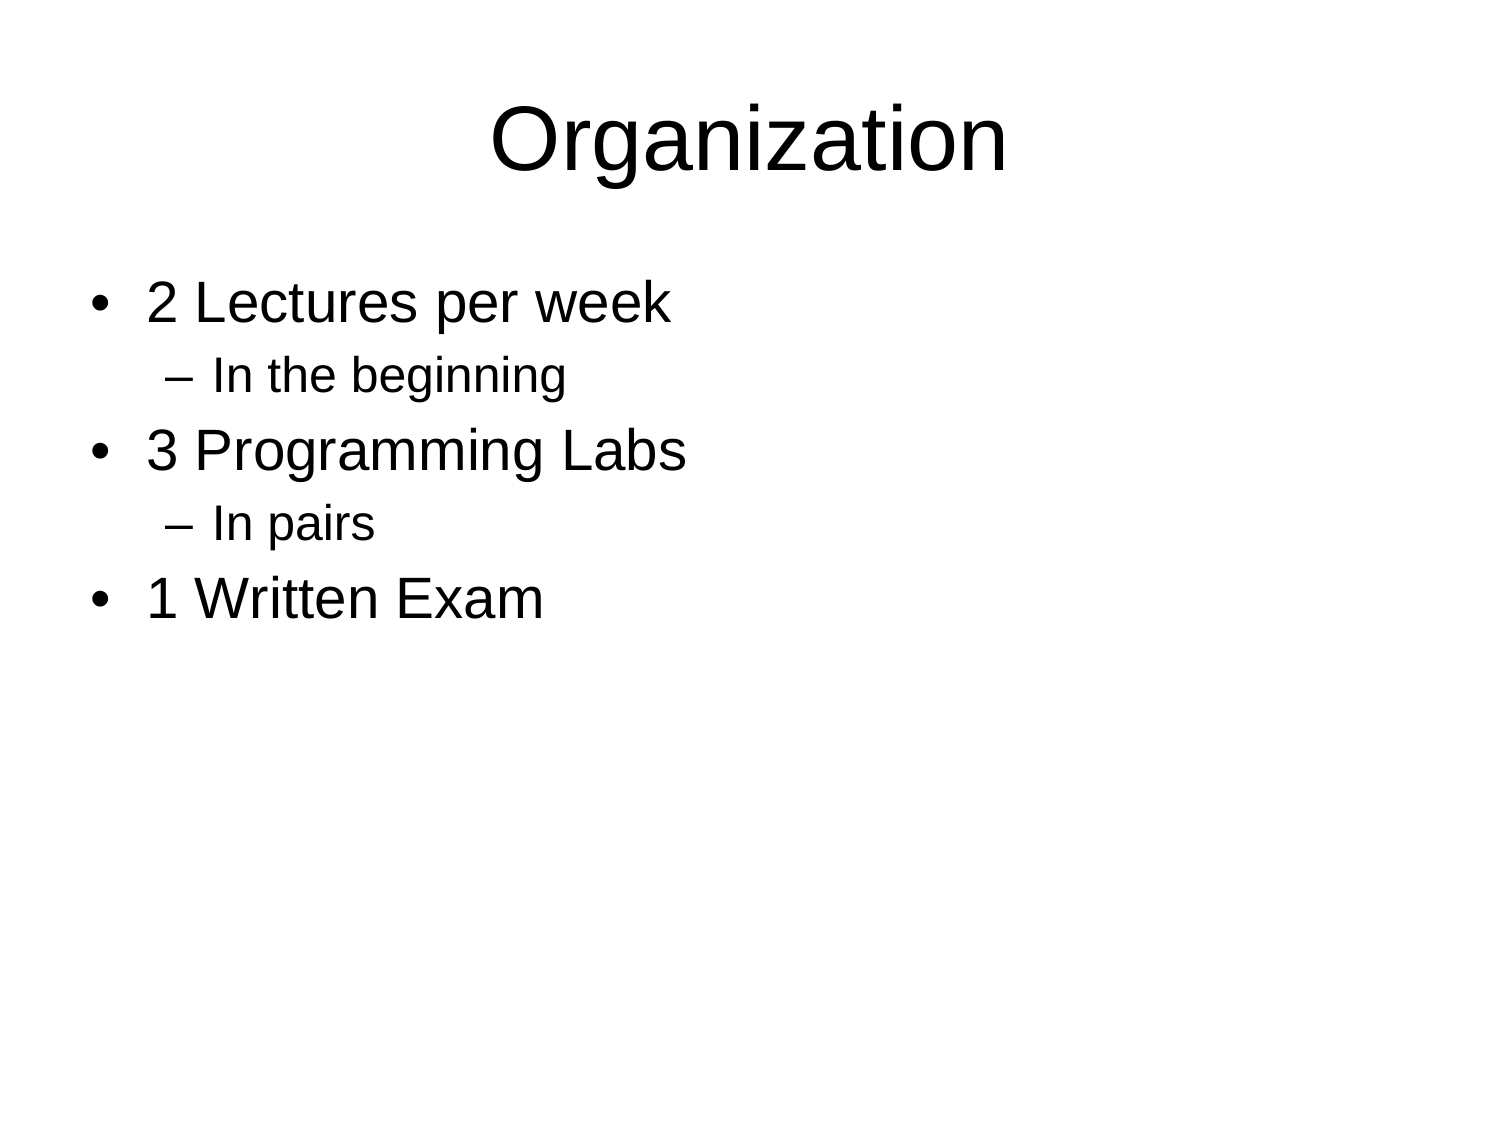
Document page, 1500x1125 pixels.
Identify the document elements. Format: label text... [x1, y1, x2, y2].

title Organization [75, 45, 1426, 233]
list 2 Lectures per week In the beginning 3 Programming Labs In pairs 1 Written Exam [75, 262, 1426, 1035]
